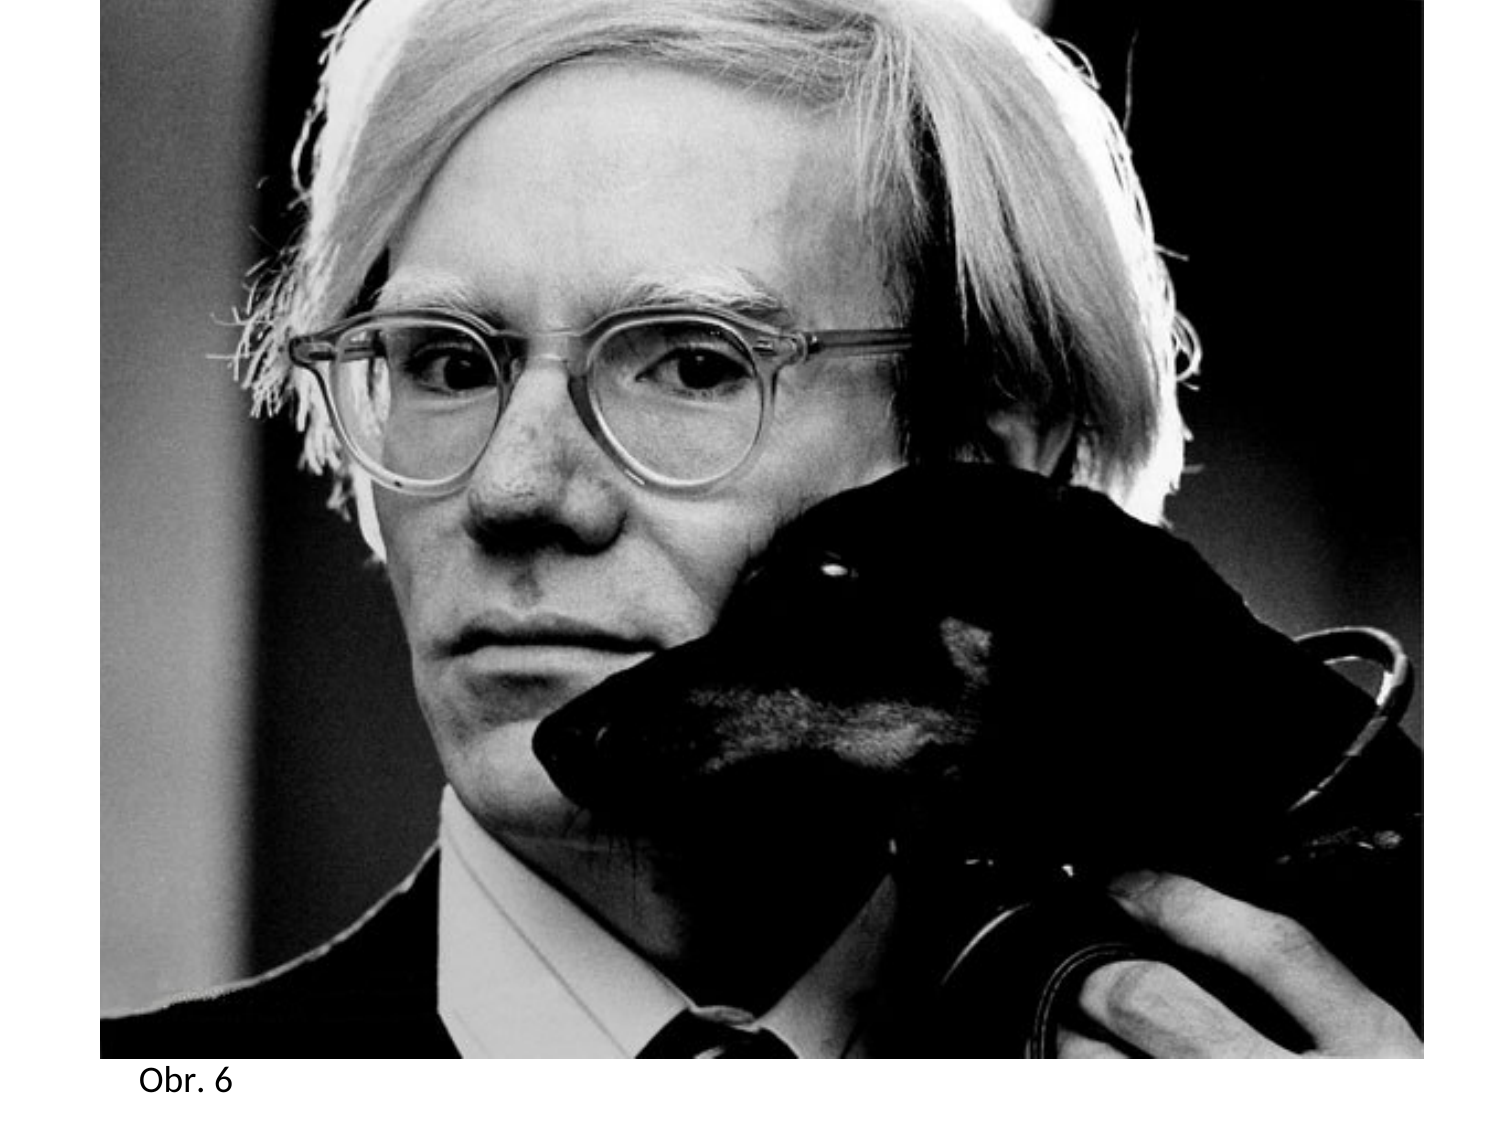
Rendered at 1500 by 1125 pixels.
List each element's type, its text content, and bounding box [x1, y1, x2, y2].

text_box [100, 0, 1424, 1059]
text_box Obr. 6 [123, 1046, 270, 1108]
